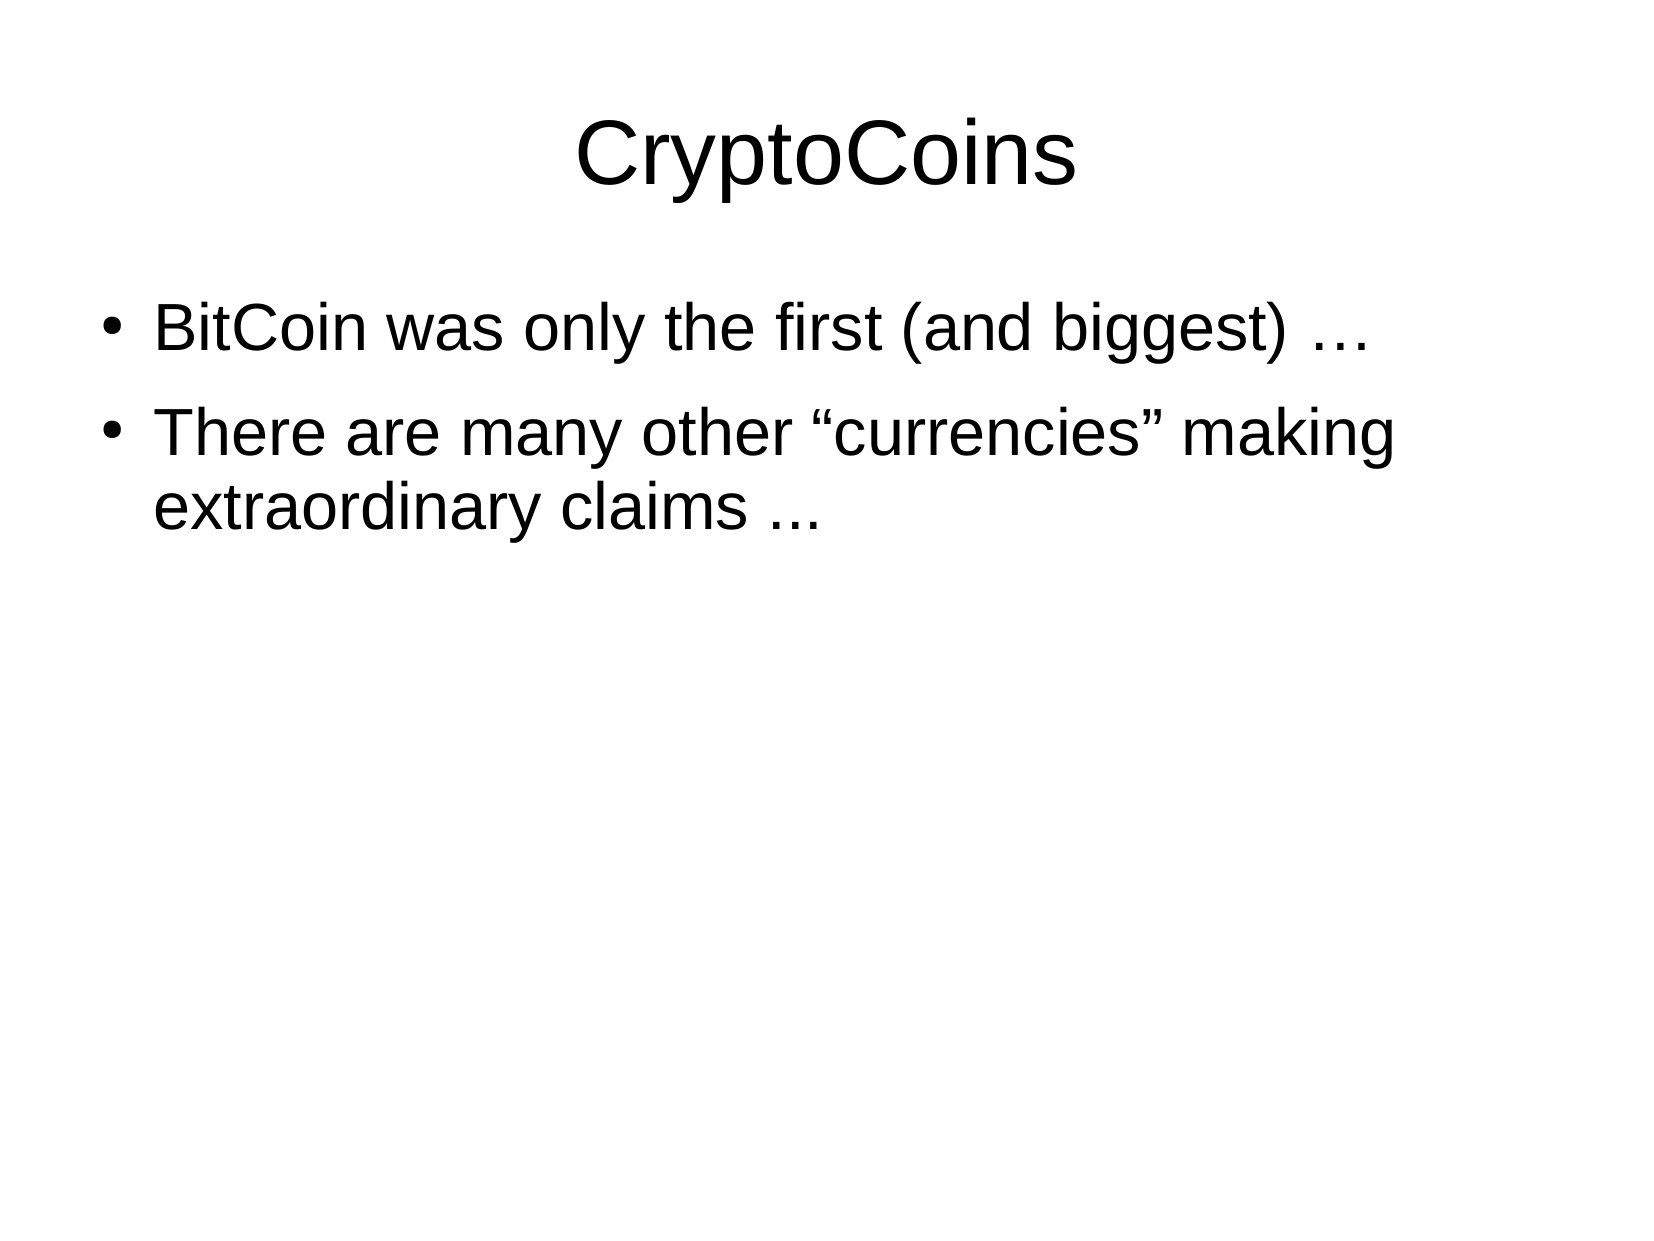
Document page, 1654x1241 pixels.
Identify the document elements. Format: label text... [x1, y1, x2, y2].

title CryptoCoins [82, 49, 1571, 257]
list BitCoin was only the first (and biggest) … There are many other “currencies” making extraordinary claims ... [82, 290, 1571, 1010]
